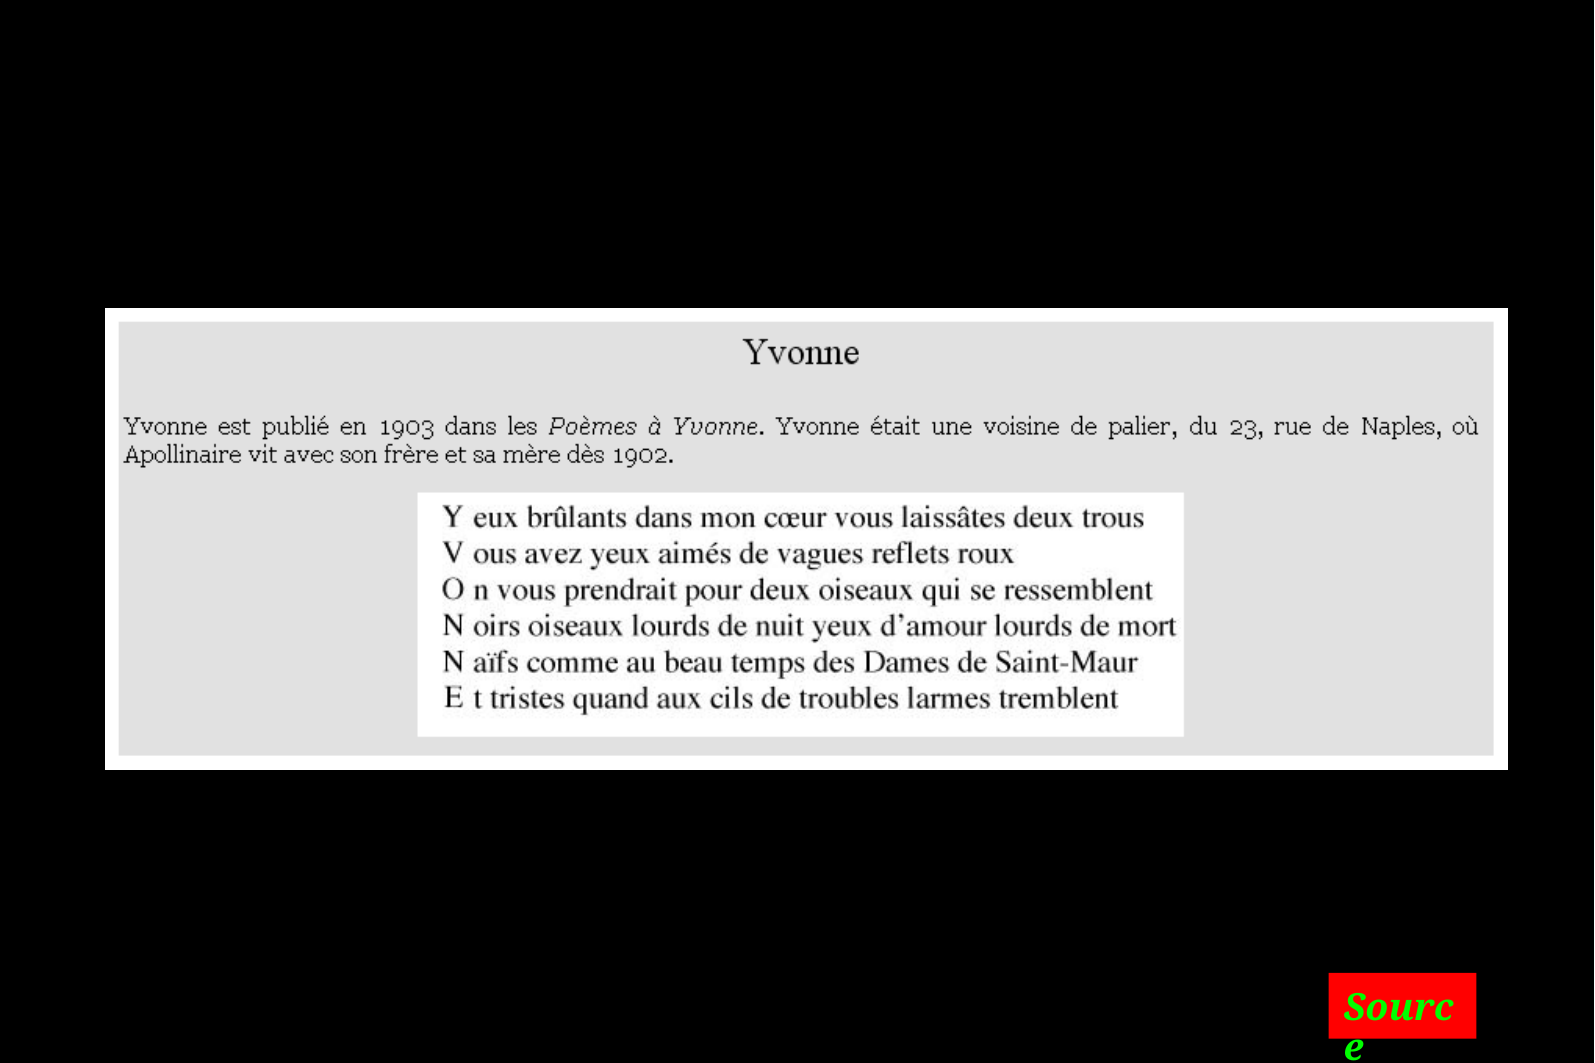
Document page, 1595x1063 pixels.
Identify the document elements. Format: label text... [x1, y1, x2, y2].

picture [105, 308, 1508, 770]
text_box Source [1328, 972, 1477, 1034]
